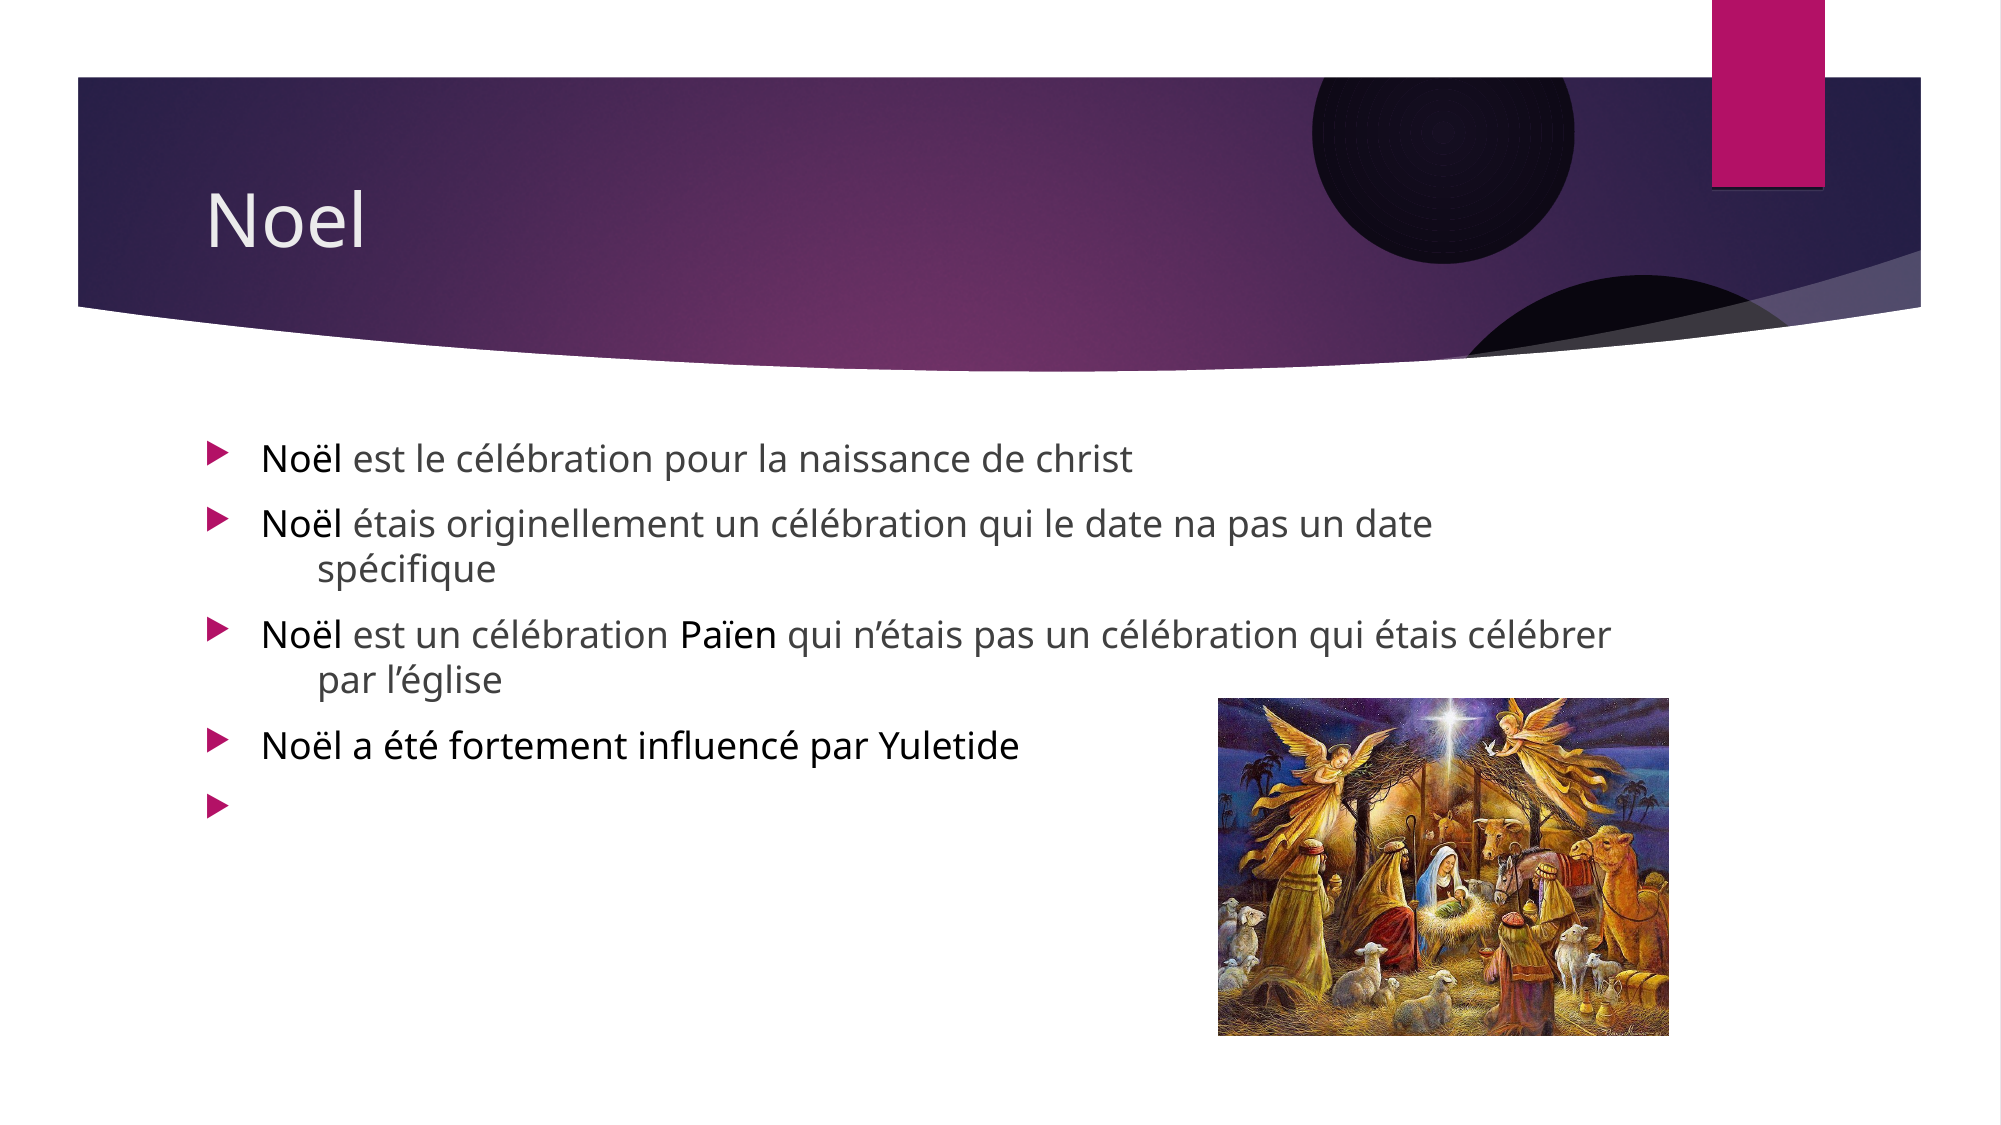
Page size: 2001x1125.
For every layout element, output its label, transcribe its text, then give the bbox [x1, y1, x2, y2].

picture [1218, 698, 1669, 1036]
list Noël est le célébration pour la naissance de christ Noël étais originellement un célébration qui le date na pas un date spécifique Noël est un célébration Païen qui n’étais pas un célébration qui étais célébrer par l’église Noël a été fortement influencé par Yuletide [189, 427, 1638, 988]
title Noel [189, 159, 1627, 276]
